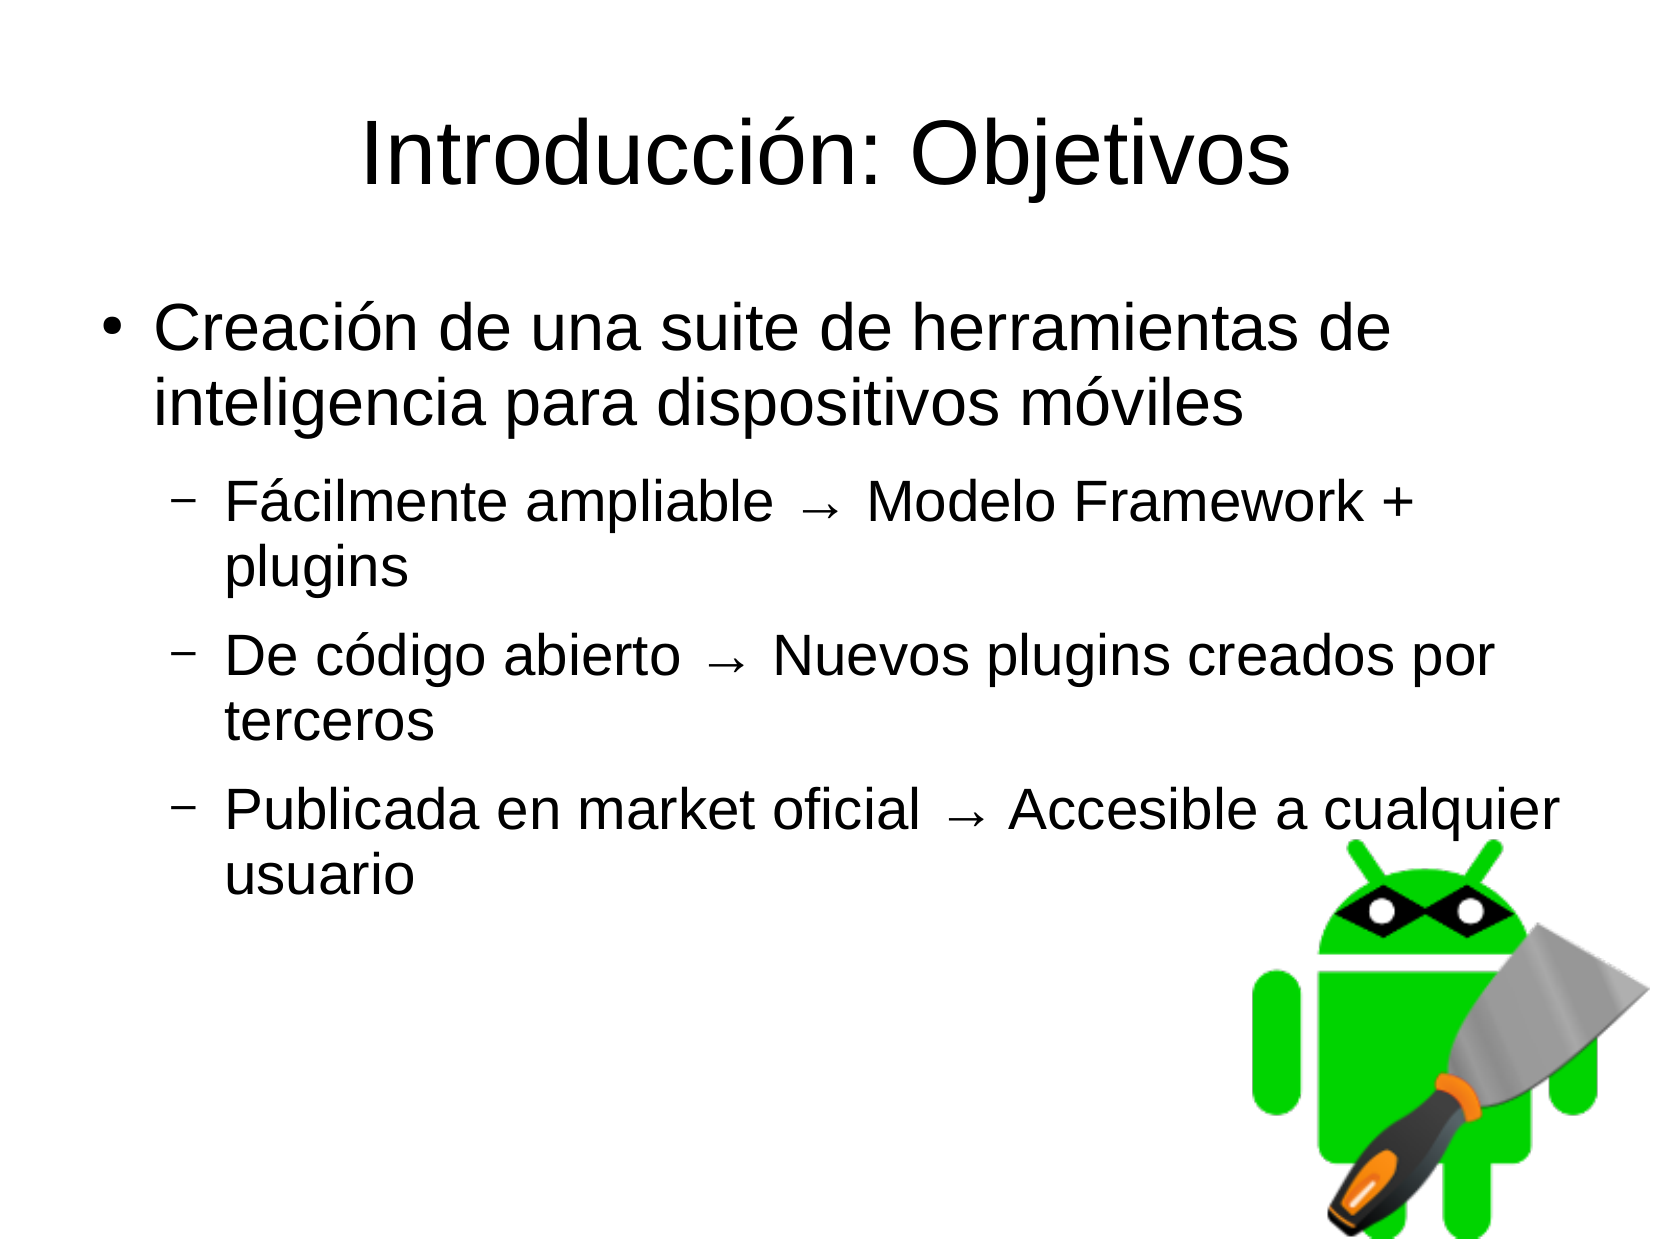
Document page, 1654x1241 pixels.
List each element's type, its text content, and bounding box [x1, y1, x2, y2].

title Introducción: Objetivos [82, 49, 1571, 257]
picture [1251, 838, 1652, 1239]
list Creación de una suite de herramientas de inteligencia para dispositivos móviles Fácilmente ampliable → Modelo Framework + plugins De código abierto → Nuevos plugins creados por terceros Publicada en market oficial → Accesible a cualquier usuario [82, 290, 1571, 1109]
